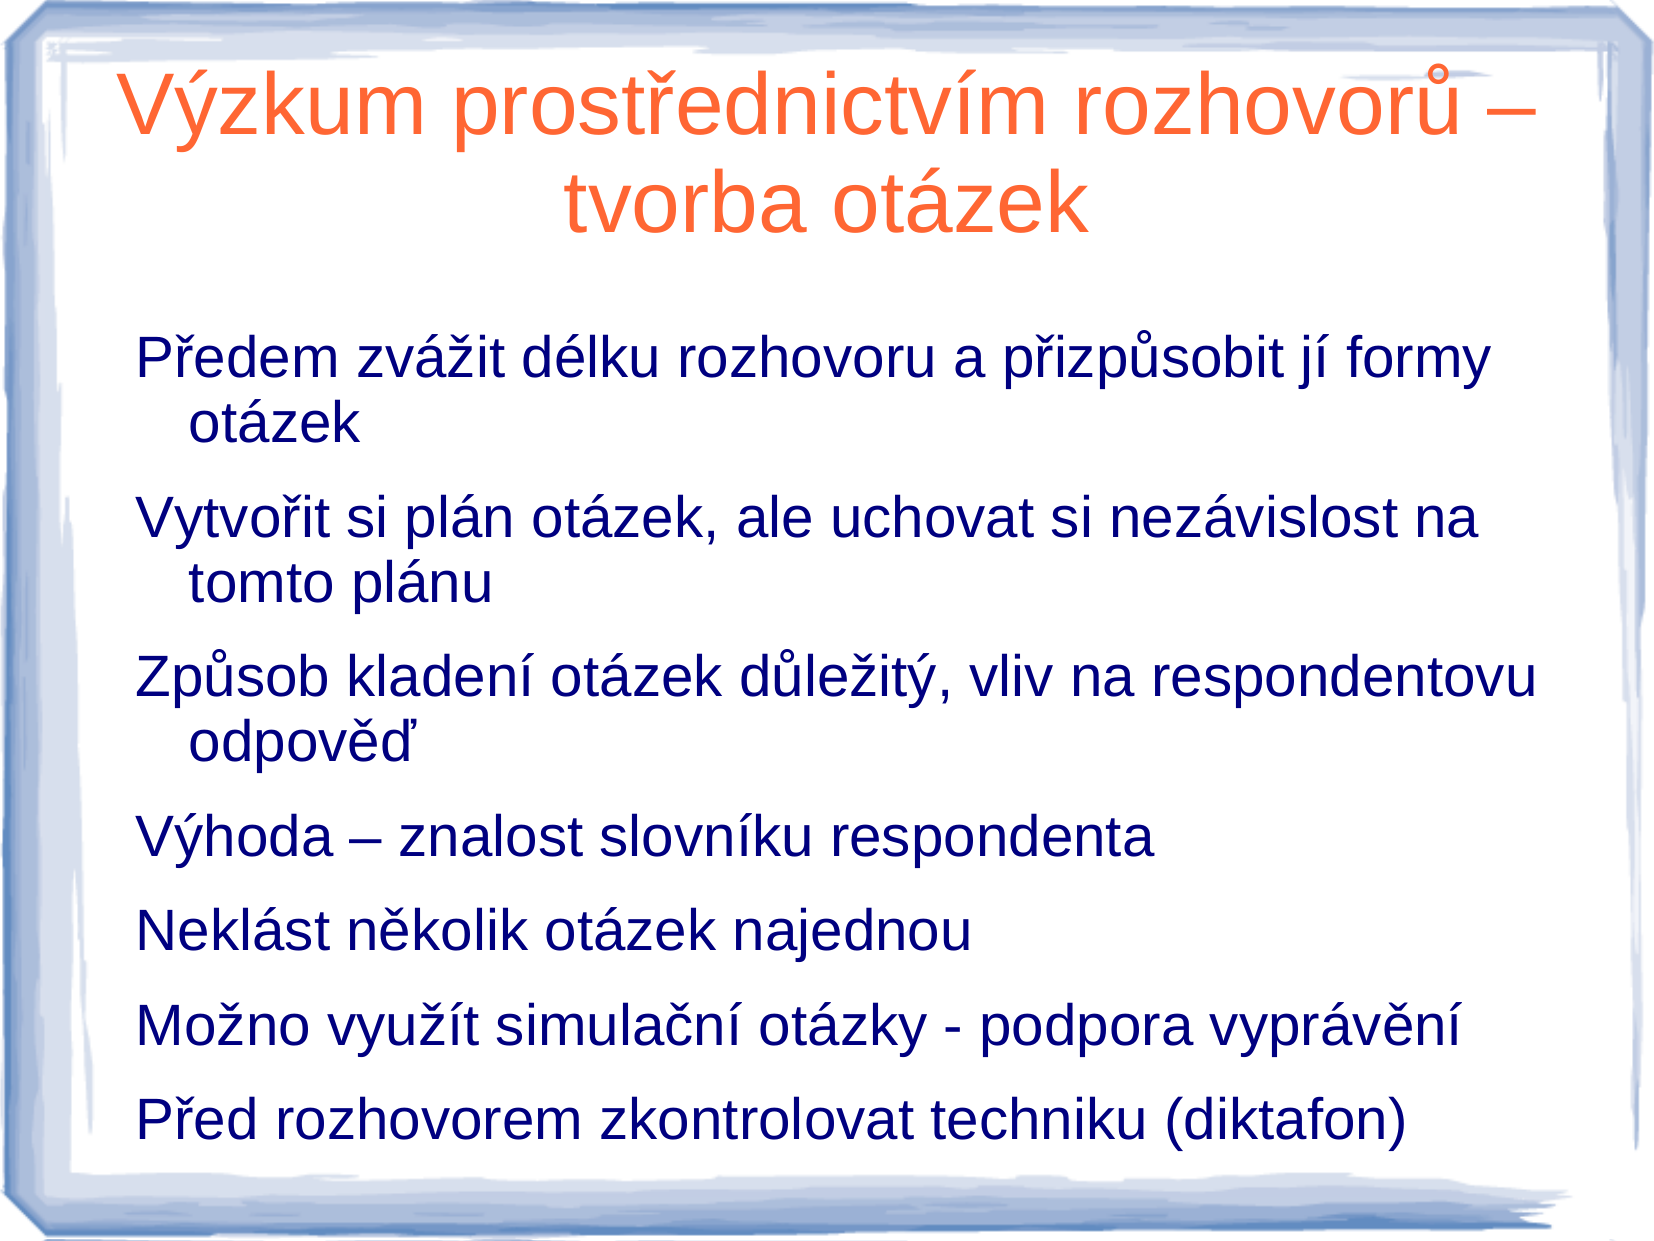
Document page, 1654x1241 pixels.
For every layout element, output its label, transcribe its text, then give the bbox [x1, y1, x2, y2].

title Výzkum prostřednictvím rozhovorů – tvorba otázek [82, 55, 1571, 251]
list Předem zvážit délku rozhovoru a přizpůsobit jí formy otázek Vytvořit si plán otázek, ale uchovat si nezávislost na tomto plánu Způsob kladení otázek důležitý, vliv na respondentovu odpověď Výhoda – znalost slovníku respondenta Neklást několik otázek najednou Možno využít simulační otázky - podpora vyprávění Před rozhovorem zkontrolovat techniku (diktafon) [118, 324, 1571, 1150]
picture [0, 0, 1654, 1241]
